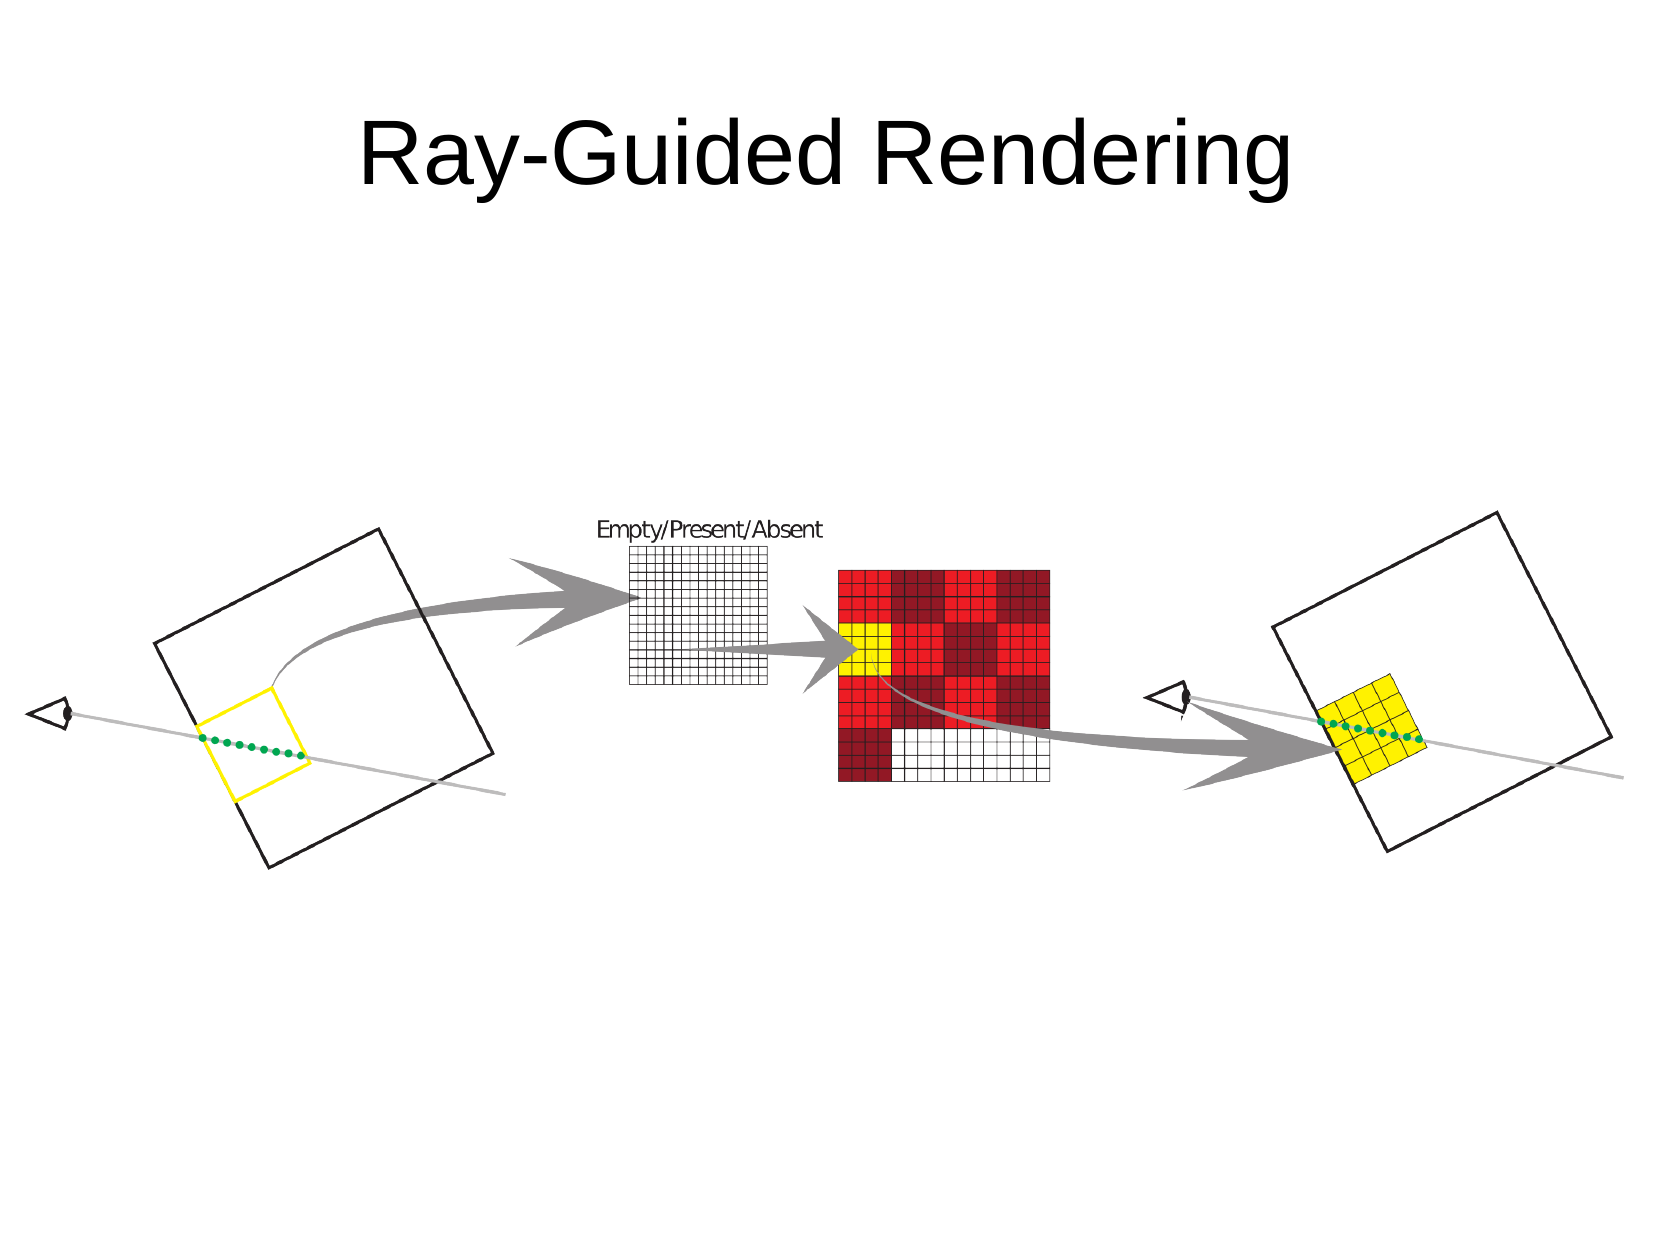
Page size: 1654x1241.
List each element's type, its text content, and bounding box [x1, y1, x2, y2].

title Ray-Guided Rendering [82, 49, 1571, 257]
picture [24, 510, 1624, 871]
